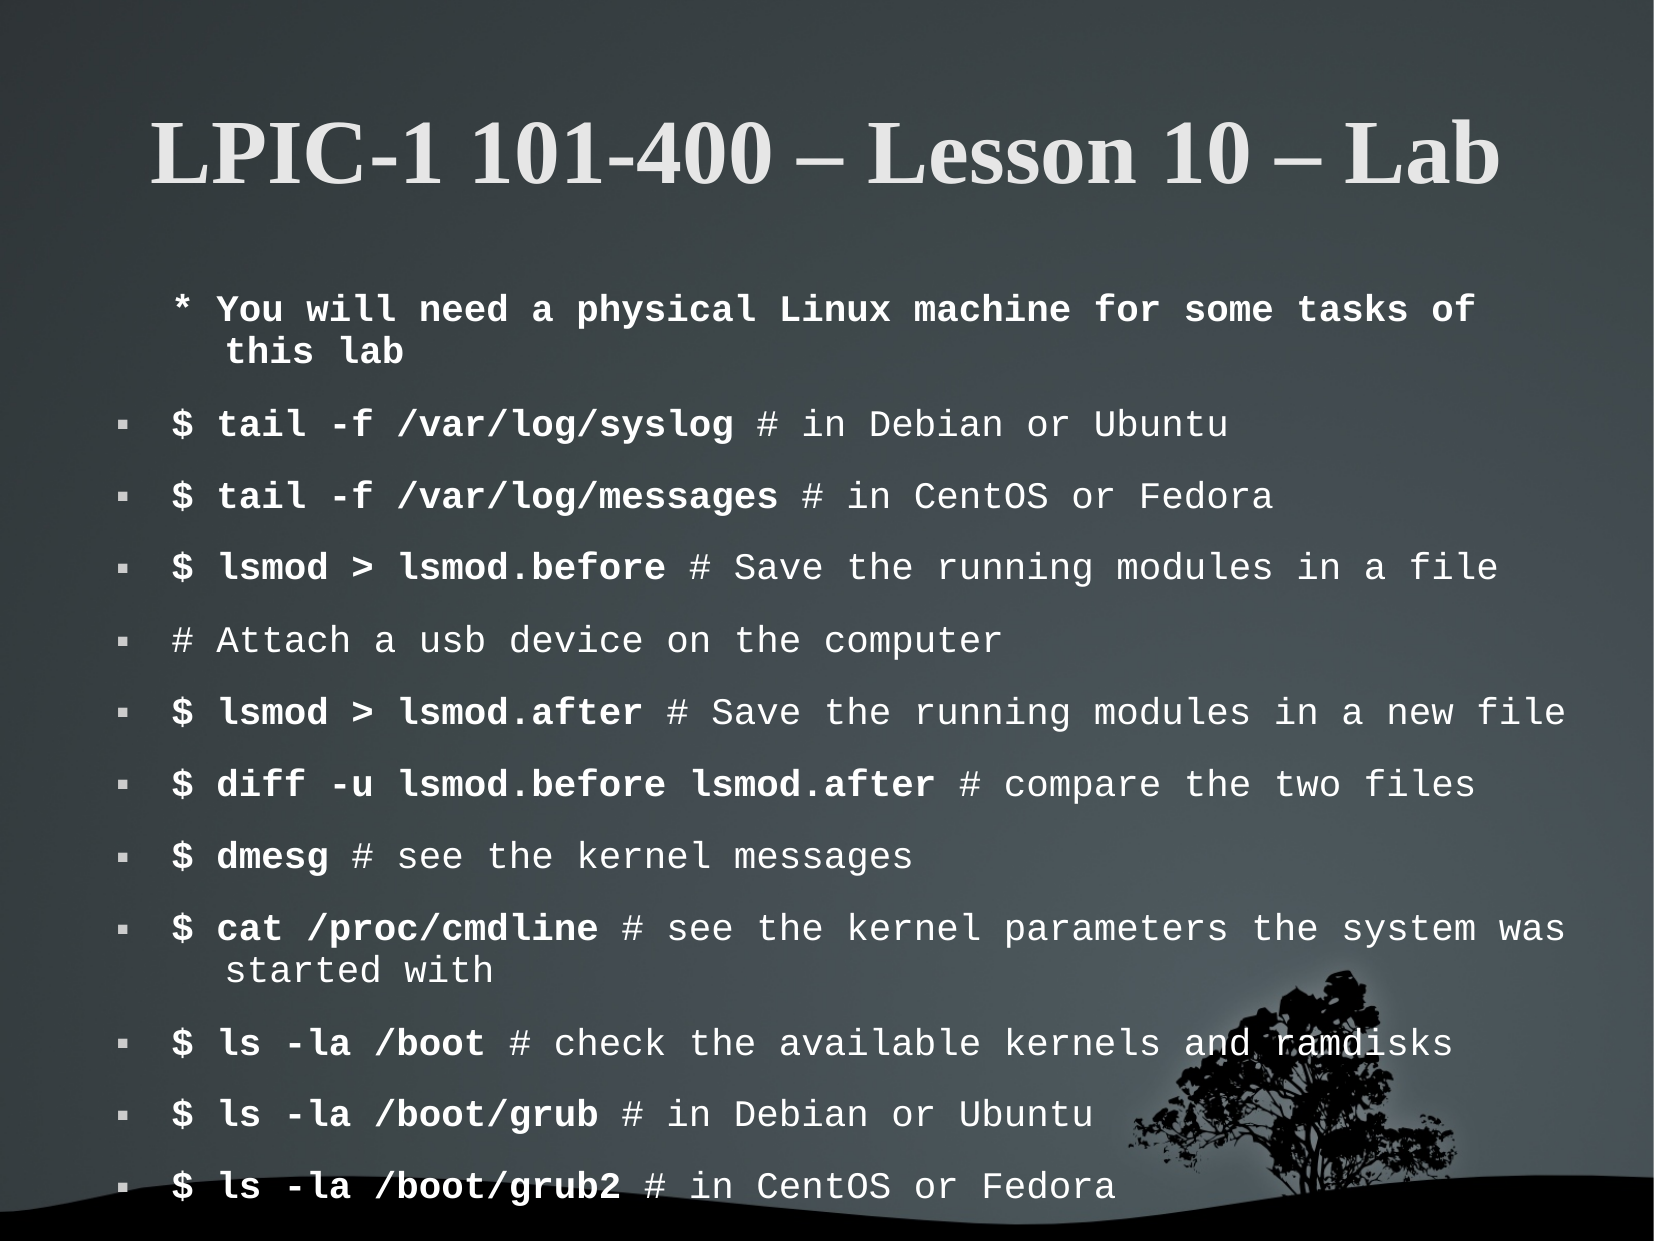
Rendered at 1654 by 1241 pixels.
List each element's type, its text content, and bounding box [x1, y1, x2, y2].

title LPIC-1 101-400 – Lesson 10 – Lab [82, 49, 1571, 257]
list * You will need a physical Linux machine for some tasks of this lab $ tail -f /var/log/syslog # in Debian or Ubuntu $ tail -f /var/log/messages # in CentOS or Fedora $ lsmod > lsmod.before # Save the running modules in a file # Attach a usb device on the computer $ lsmod > lsmod.after # Save the running modules in a new file $ diff -u lsmod.before lsmod.after # compare the two files $ dmesg # see the kernel messages $ cat /proc/cmdline # see the kernel parameters the system was started with $ ls -la /boot # check the available kernels and ramdisks $ ls -la /boot/grub # in Debian or Ubuntu $ ls -la /boot/grub2 # in CentOS or Fedora [82, 290, 1571, 1109]
picture [0, 0, 1654, 1241]
